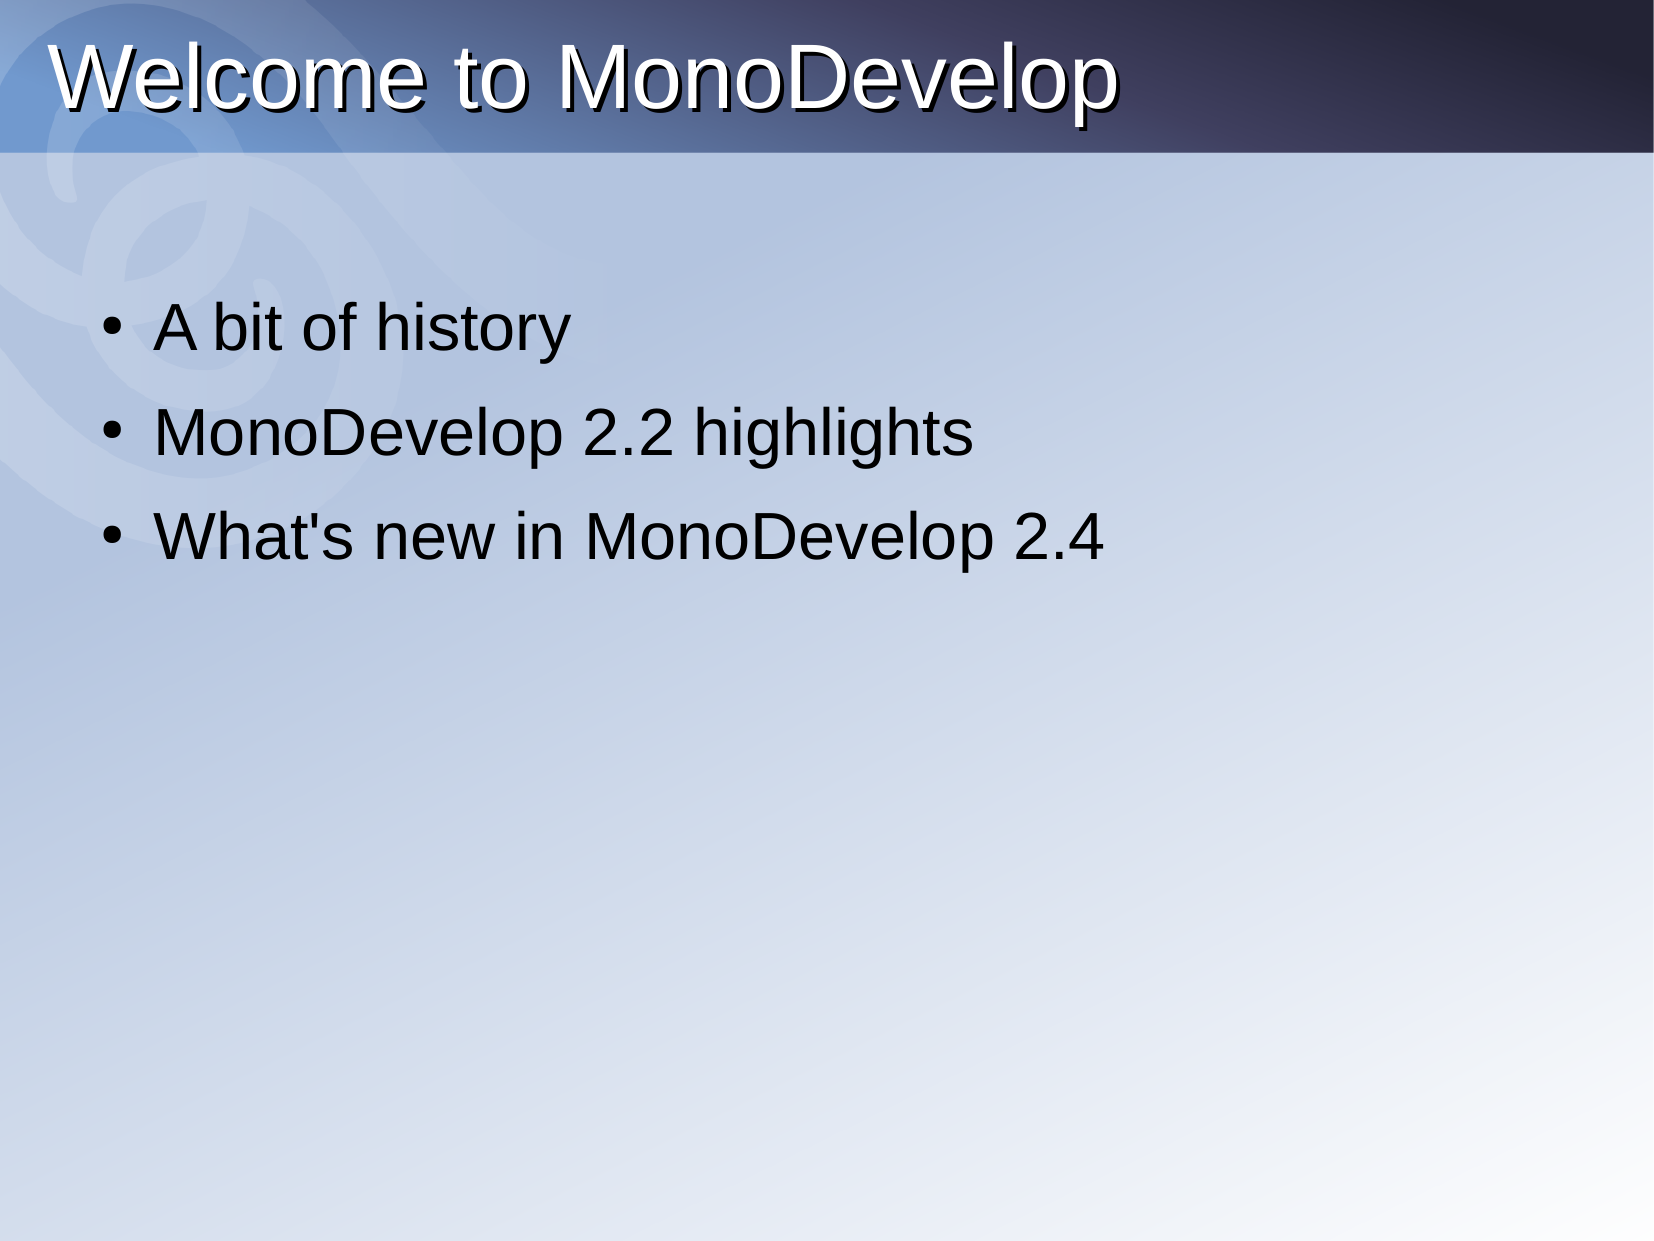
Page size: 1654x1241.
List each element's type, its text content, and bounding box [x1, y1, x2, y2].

list A bit of history MonoDevelop 2.2 highlights What's new in MonoDevelop 2.4 [82, 290, 1571, 1109]
title Welcome to MonoDevelop [47, 17, 1654, 136]
picture [0, 0, 1654, 1241]
